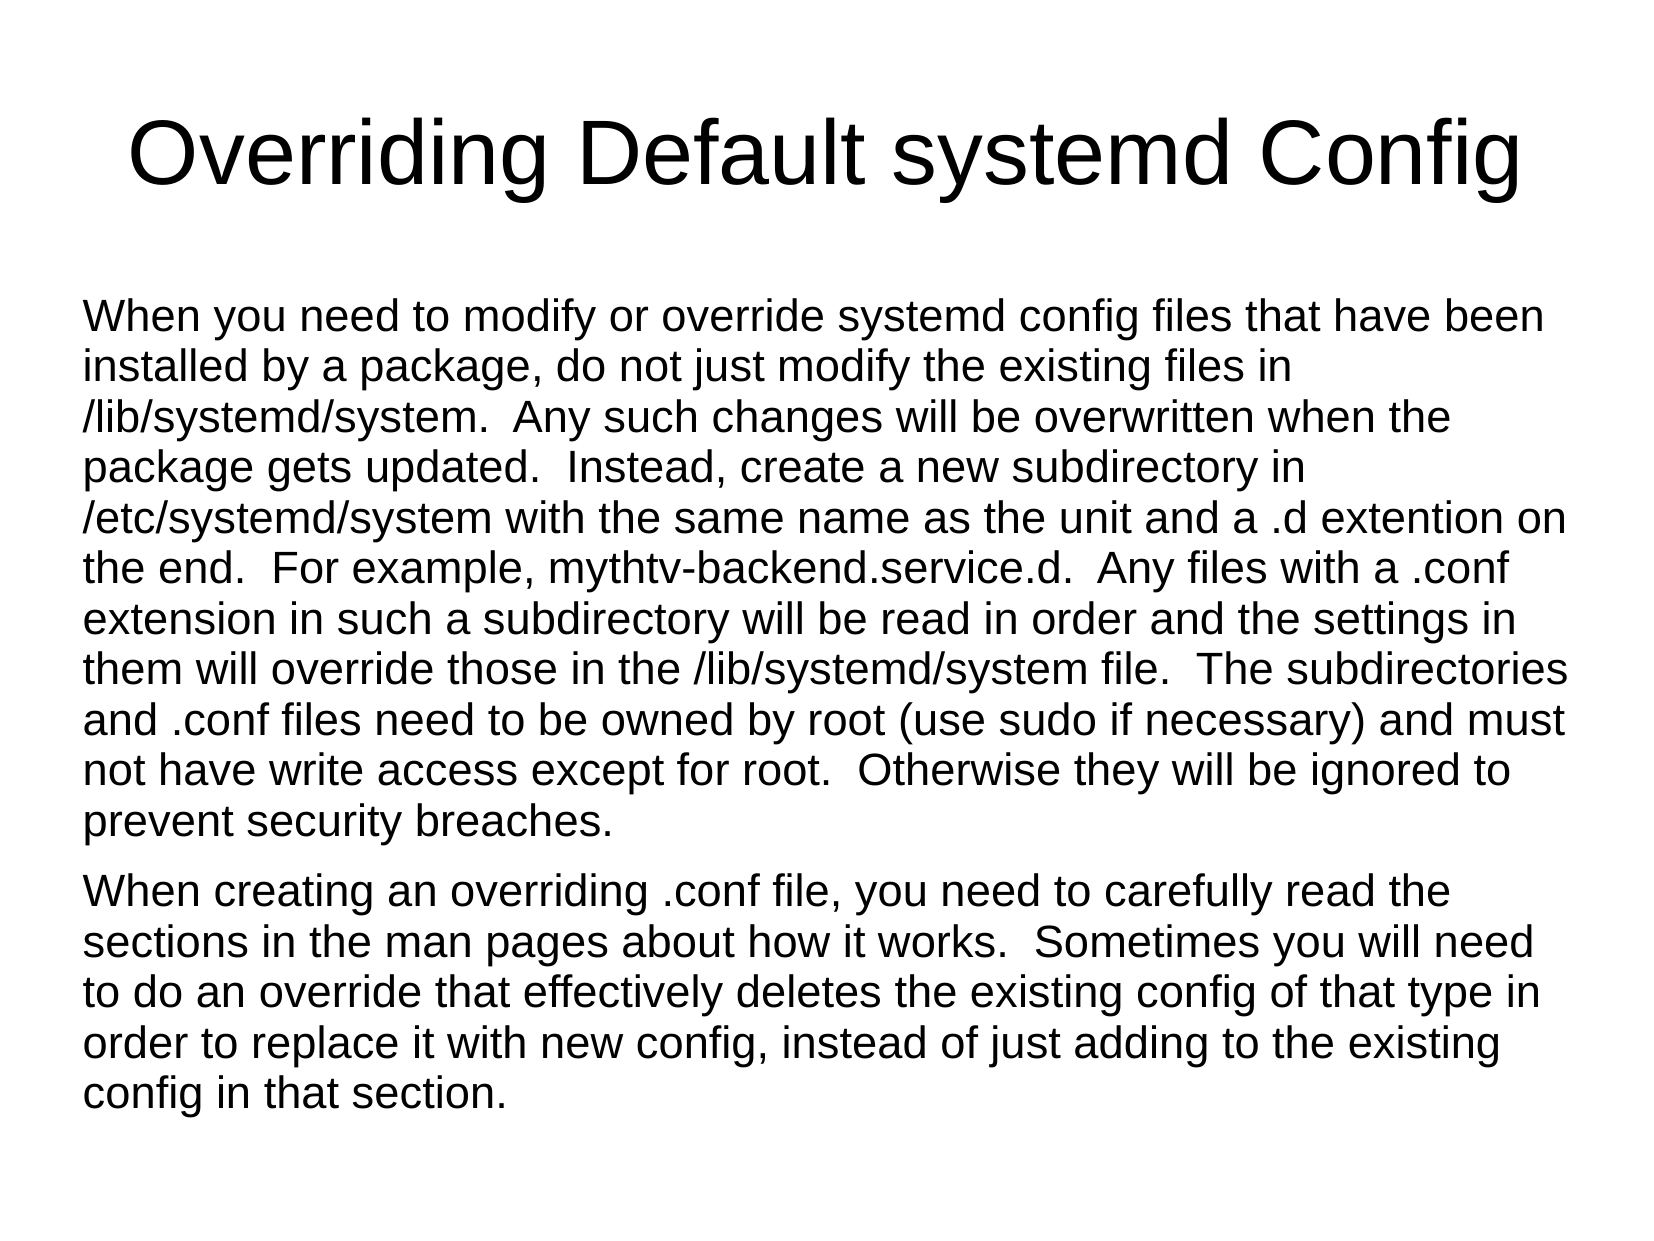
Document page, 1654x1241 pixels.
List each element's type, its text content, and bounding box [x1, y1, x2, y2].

list When you need to modify or override systemd config files that have been installed by a package, do not just modify the existing files in /lib/systemd/system. Any such changes will be overwritten when the package gets updated. Instead, create a new subdirectory in /etc/systemd/system with the same name as the unit and a .d extention on the end. For example, mythtv-backend.service.d. Any files with a .conf extension in such a subdirectory will be read in order and the settings in them will override those in the /lib/systemd/system file. The subdirectories and .conf files need to be owned by root (use sudo if necessary) and must not have write access except for root. Otherwise they will be ignored to prevent security breaches. When creating an overriding .conf file, you need to carefully read the sections in the man pages about how it works. Sometimes you will need to do an override that effectively deletes the existing config of that type in order to replace it with new config, instead of just adding to the existing config in that section. [82, 290, 1571, 1134]
title Overriding Default systemd Config [82, 49, 1571, 257]
